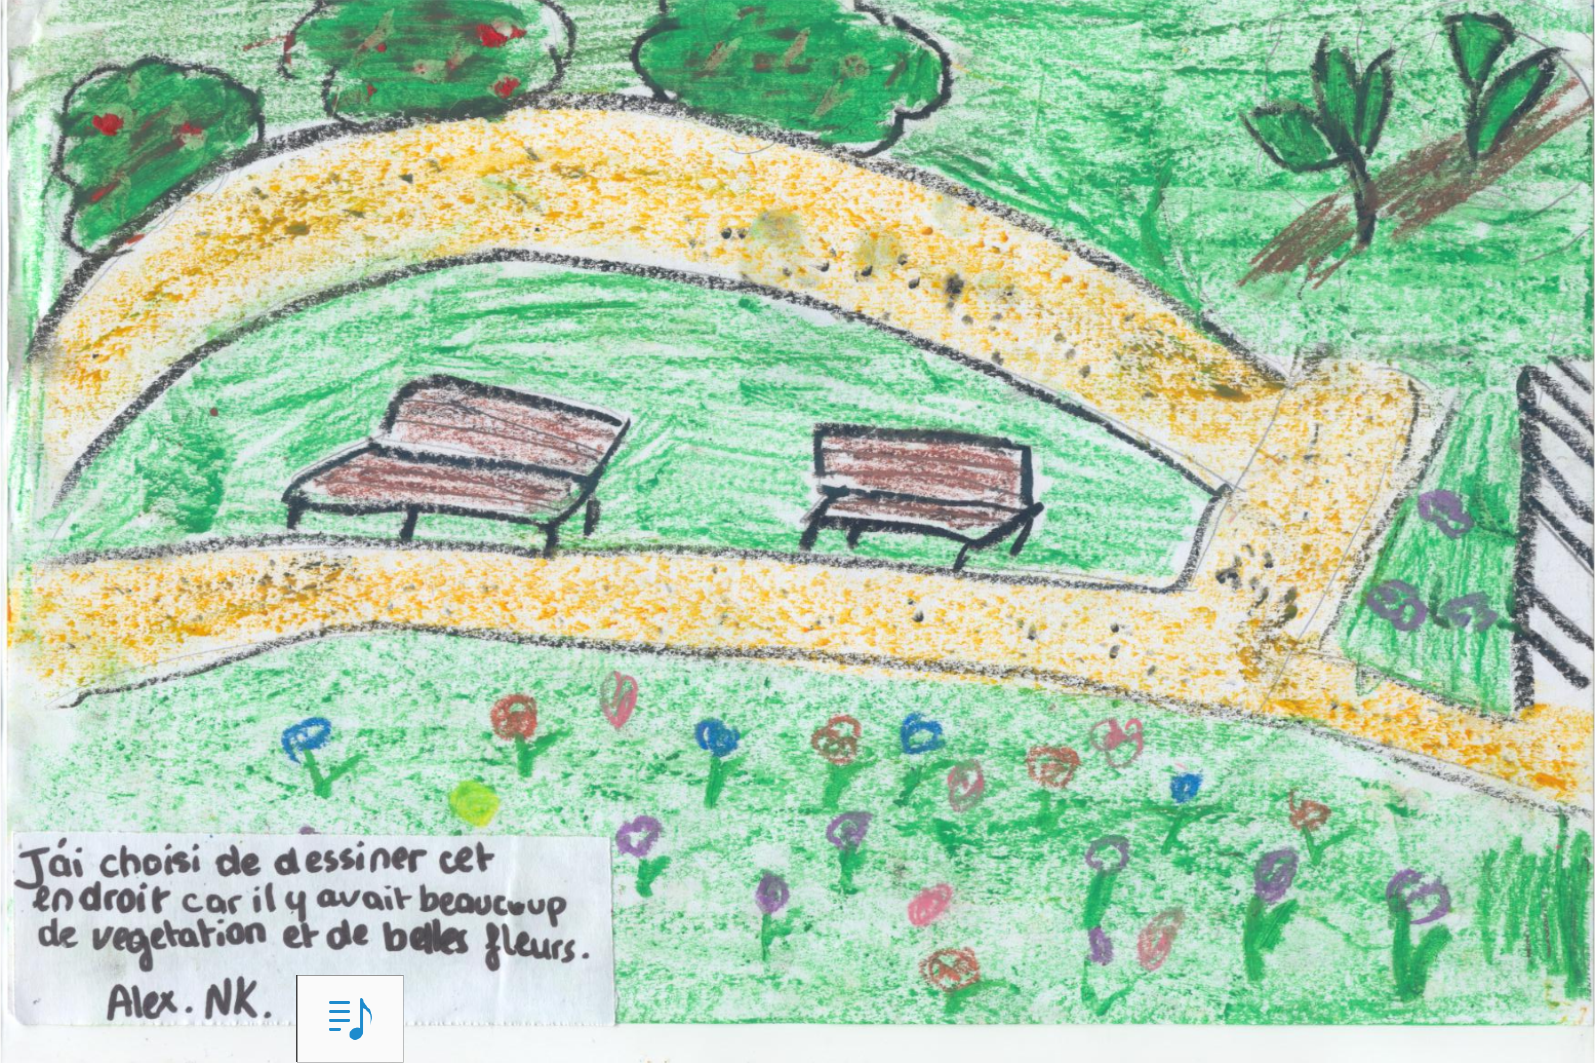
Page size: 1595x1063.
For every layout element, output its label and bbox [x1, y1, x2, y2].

text_box [295, 973, 404, 1063]
picture [0, 0, 1595, 1063]
